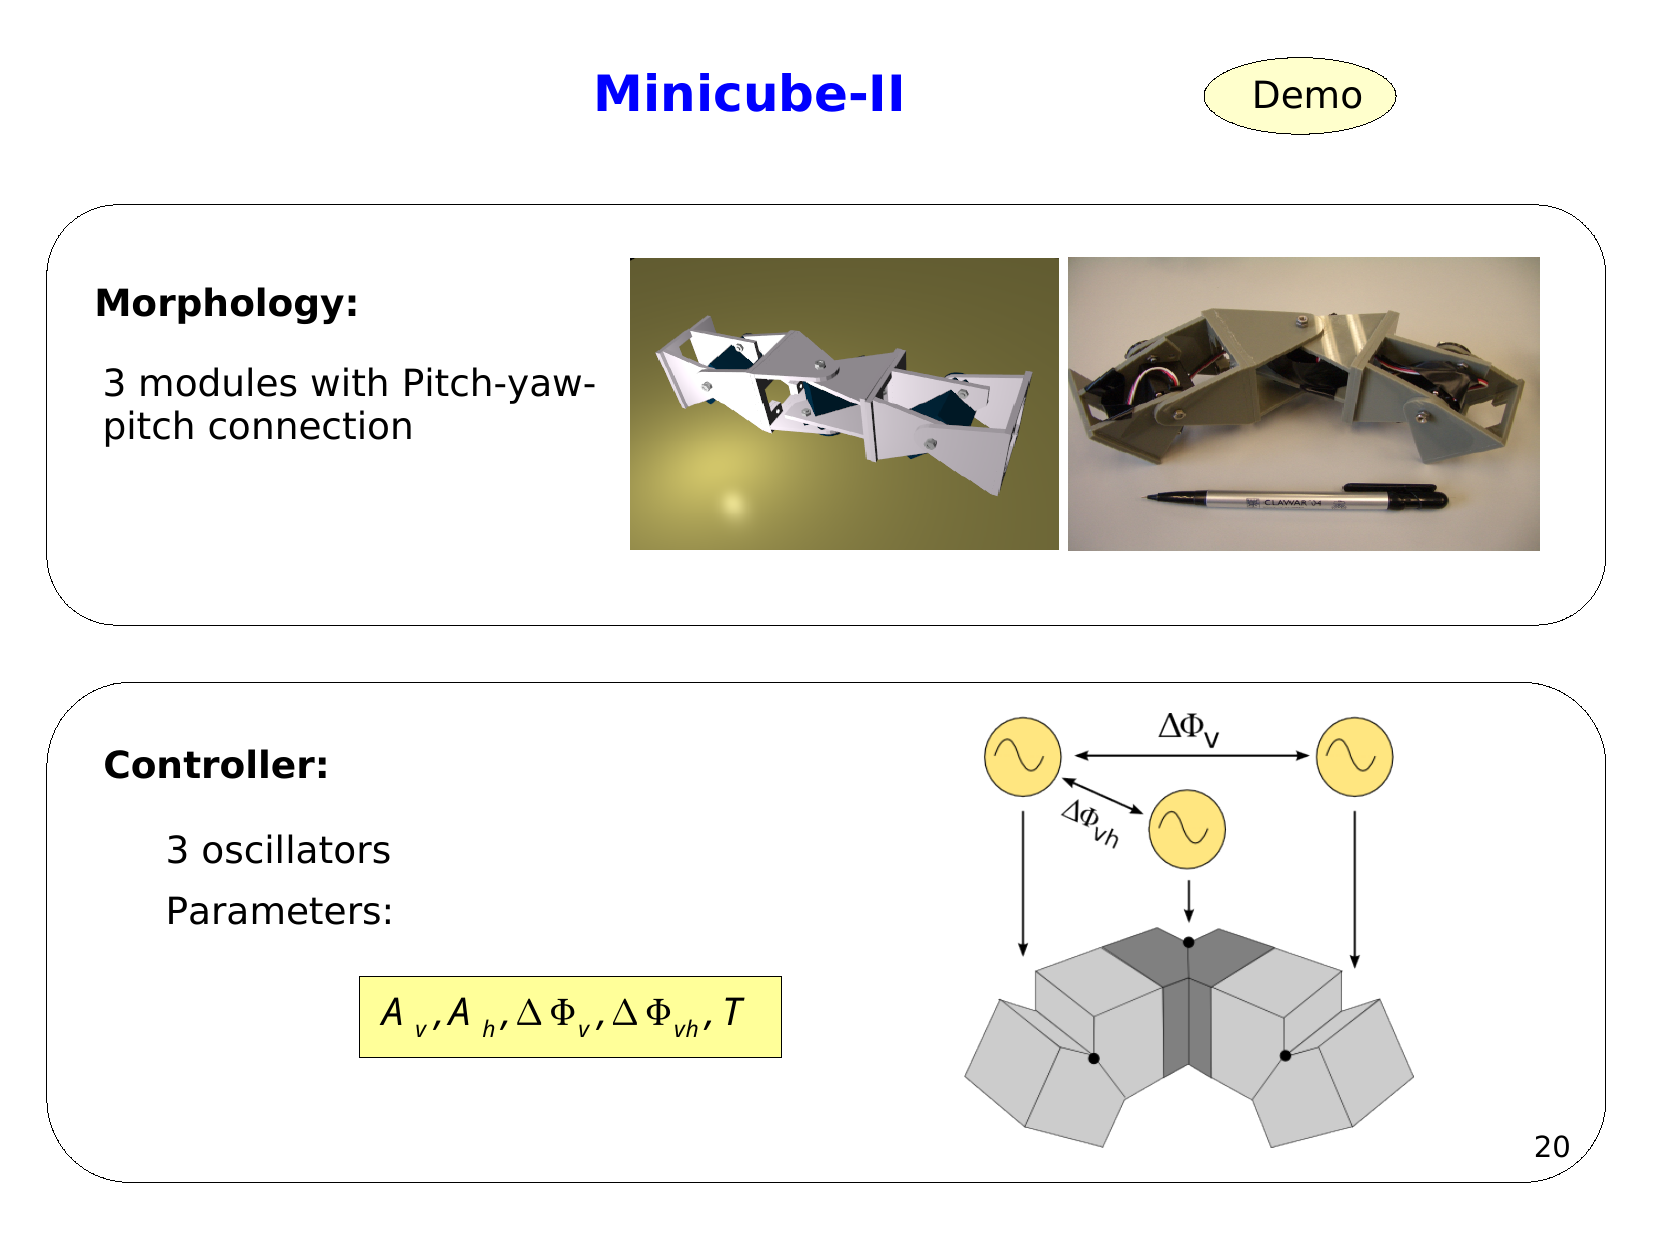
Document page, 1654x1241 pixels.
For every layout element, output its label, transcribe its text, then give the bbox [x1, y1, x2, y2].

picture [1068, 257, 1540, 551]
text_box 3 modules with Pitch-yaw-pitch connection [87, 354, 620, 456]
text_box [359, 976, 782, 1058]
text_box [1379, 74, 1397, 118]
text_box 3 oscillators Parameters: [138, 821, 435, 941]
picture [964, 713, 1414, 1148]
text_box Minicube-II [578, 57, 921, 131]
text_box [1240, 57, 1360, 66]
chart [372, 989, 755, 1044]
picture [630, 258, 1059, 550]
text_box Morphology: [67, 274, 401, 333]
text_box Demo [1237, 66, 1379, 125]
text_box [1204, 67, 1363, 135]
text_box Controller: [76, 736, 359, 795]
